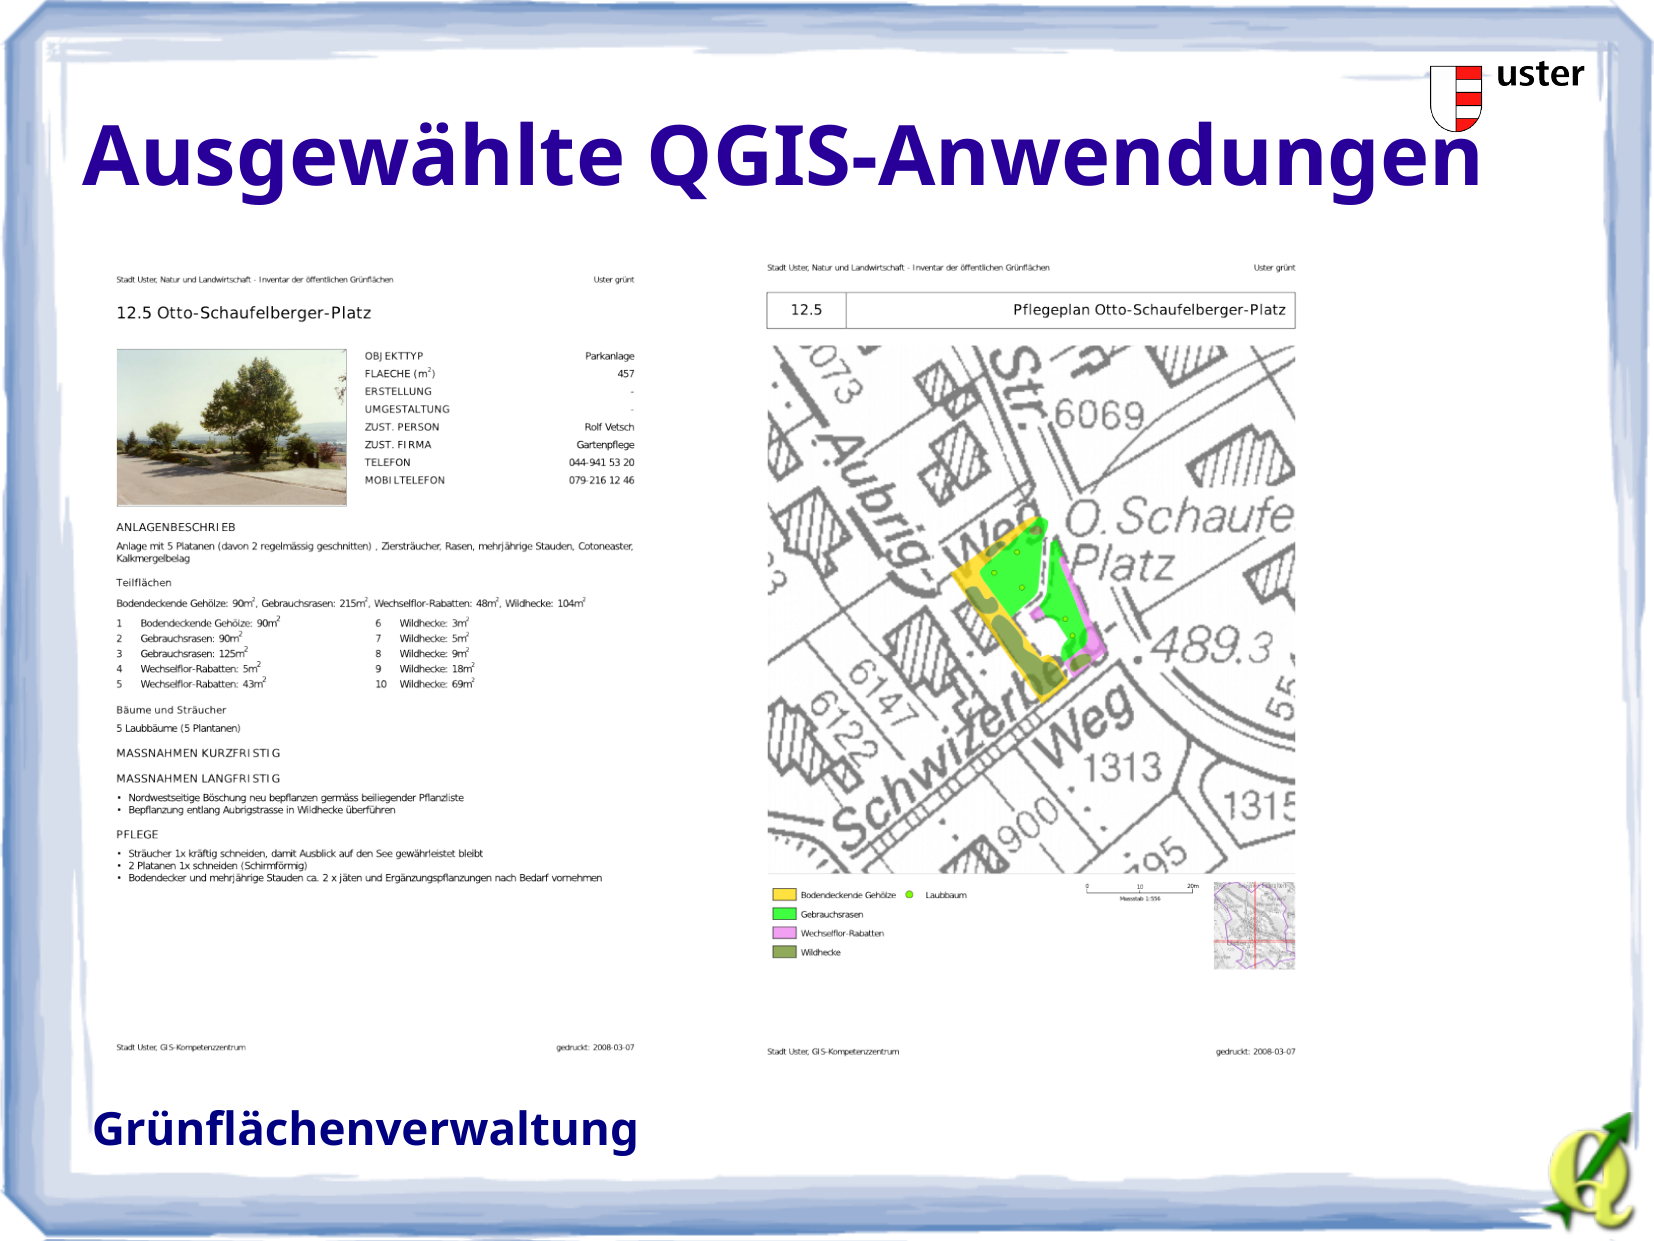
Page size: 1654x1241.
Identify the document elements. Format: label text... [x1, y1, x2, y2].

picture [0, 0, 1654, 1241]
title Ausgewählte QGIS-Anwendungen [82, 56, 1571, 250]
text_box Grünflächenverwaltung [77, 1089, 609, 1158]
